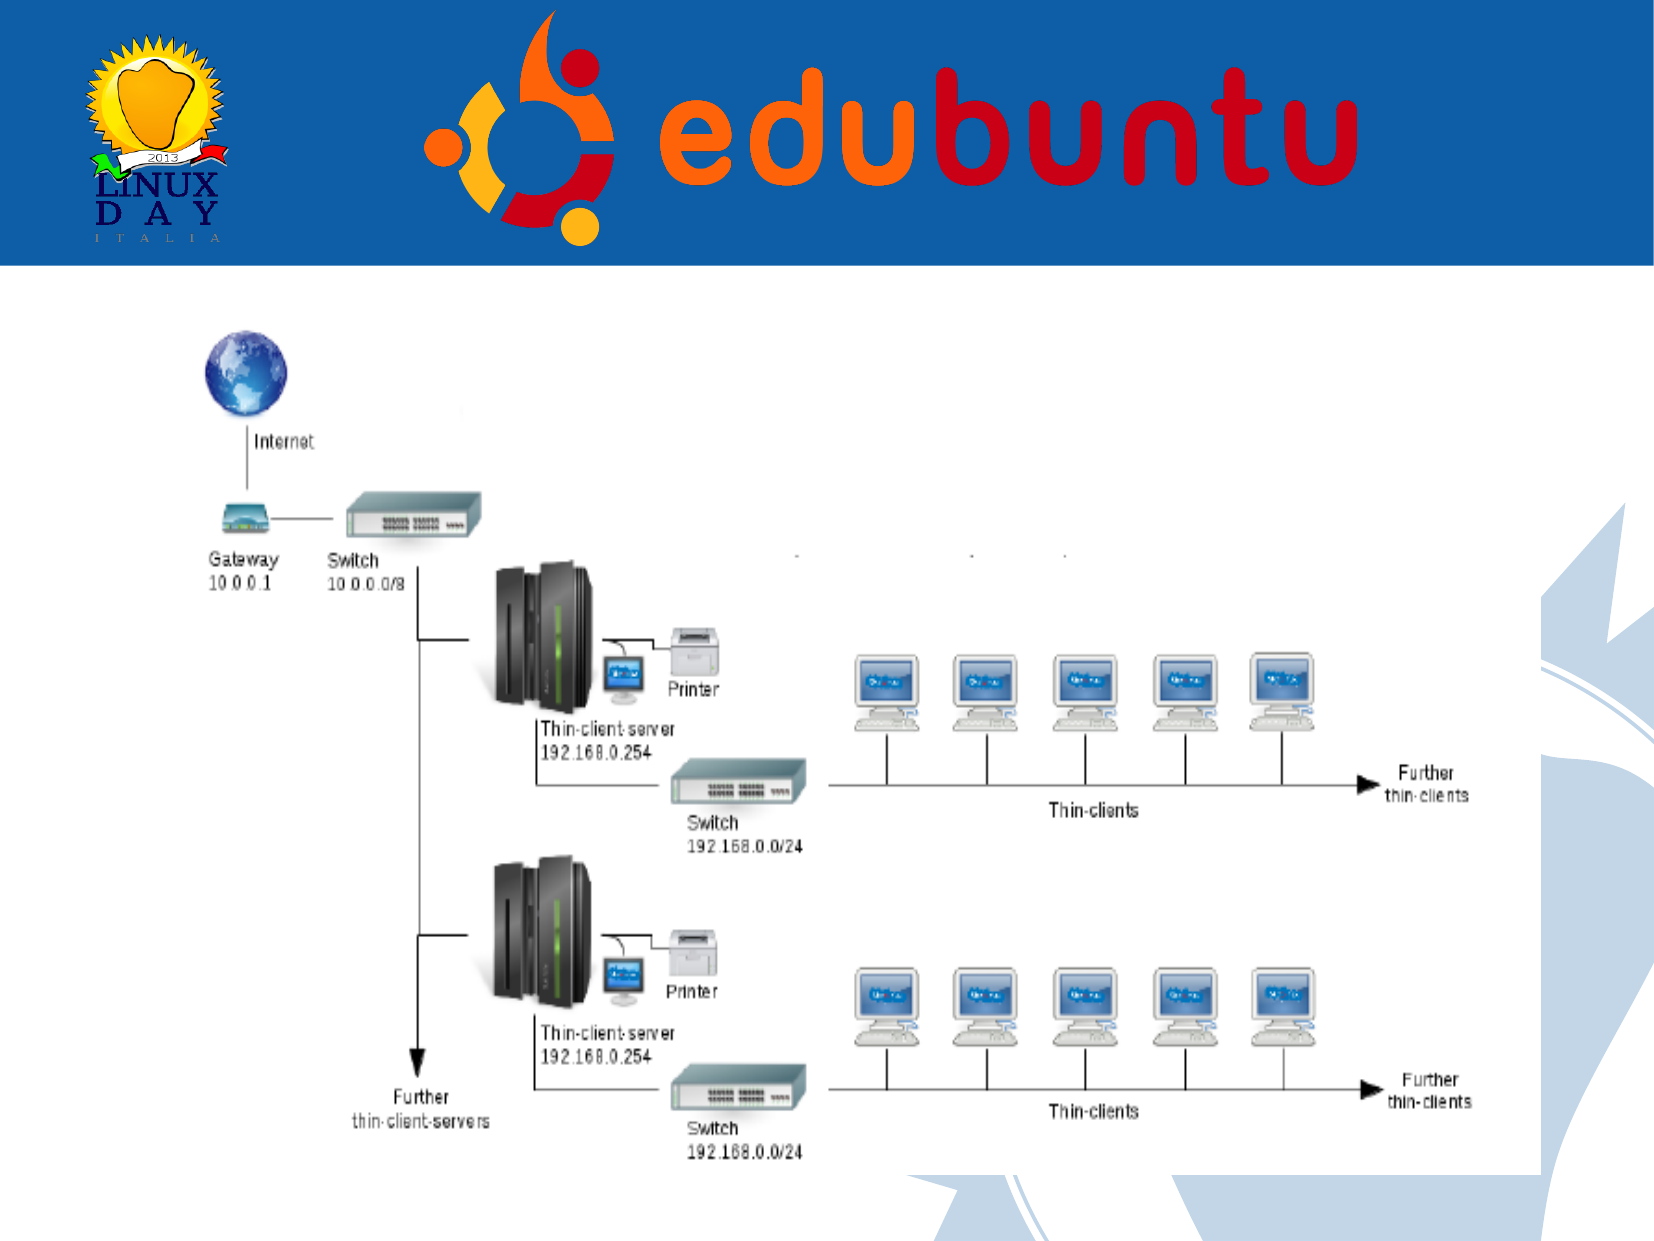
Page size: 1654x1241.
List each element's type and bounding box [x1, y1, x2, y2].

picture [424, 9, 1357, 246]
picture [76, 13, 237, 262]
picture [178, 320, 1541, 1175]
